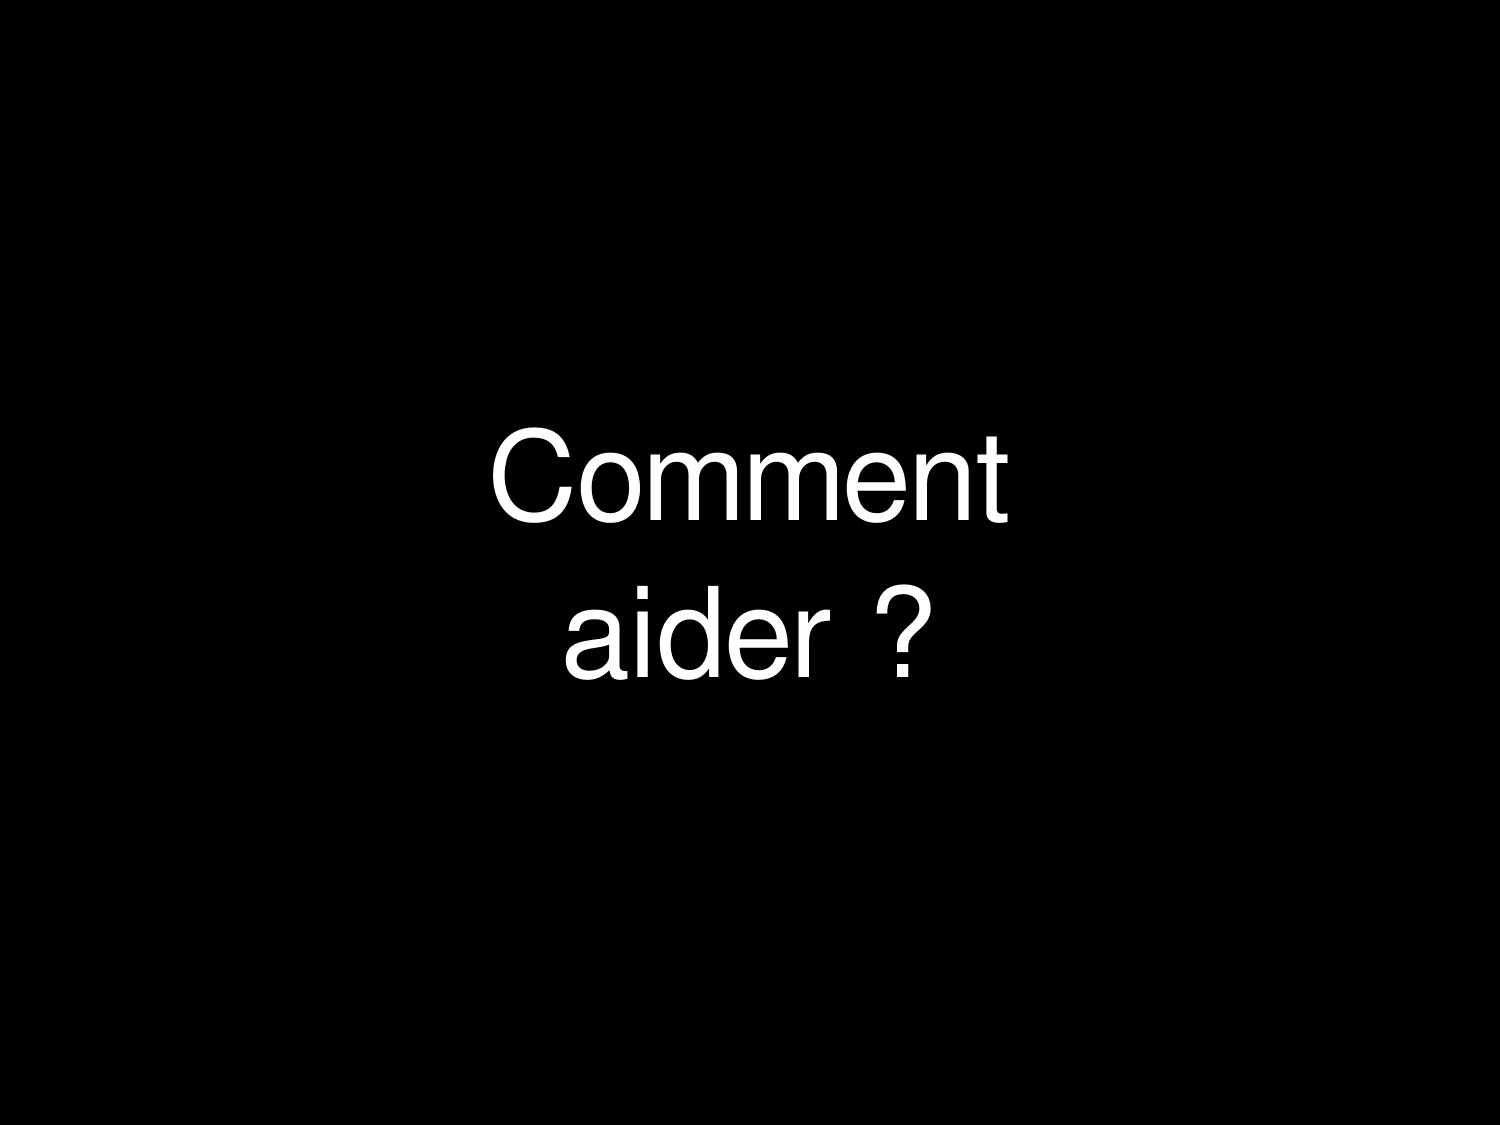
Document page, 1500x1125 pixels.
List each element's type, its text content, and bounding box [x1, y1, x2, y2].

text_box Comment aider ? [297, 143, 1203, 982]
